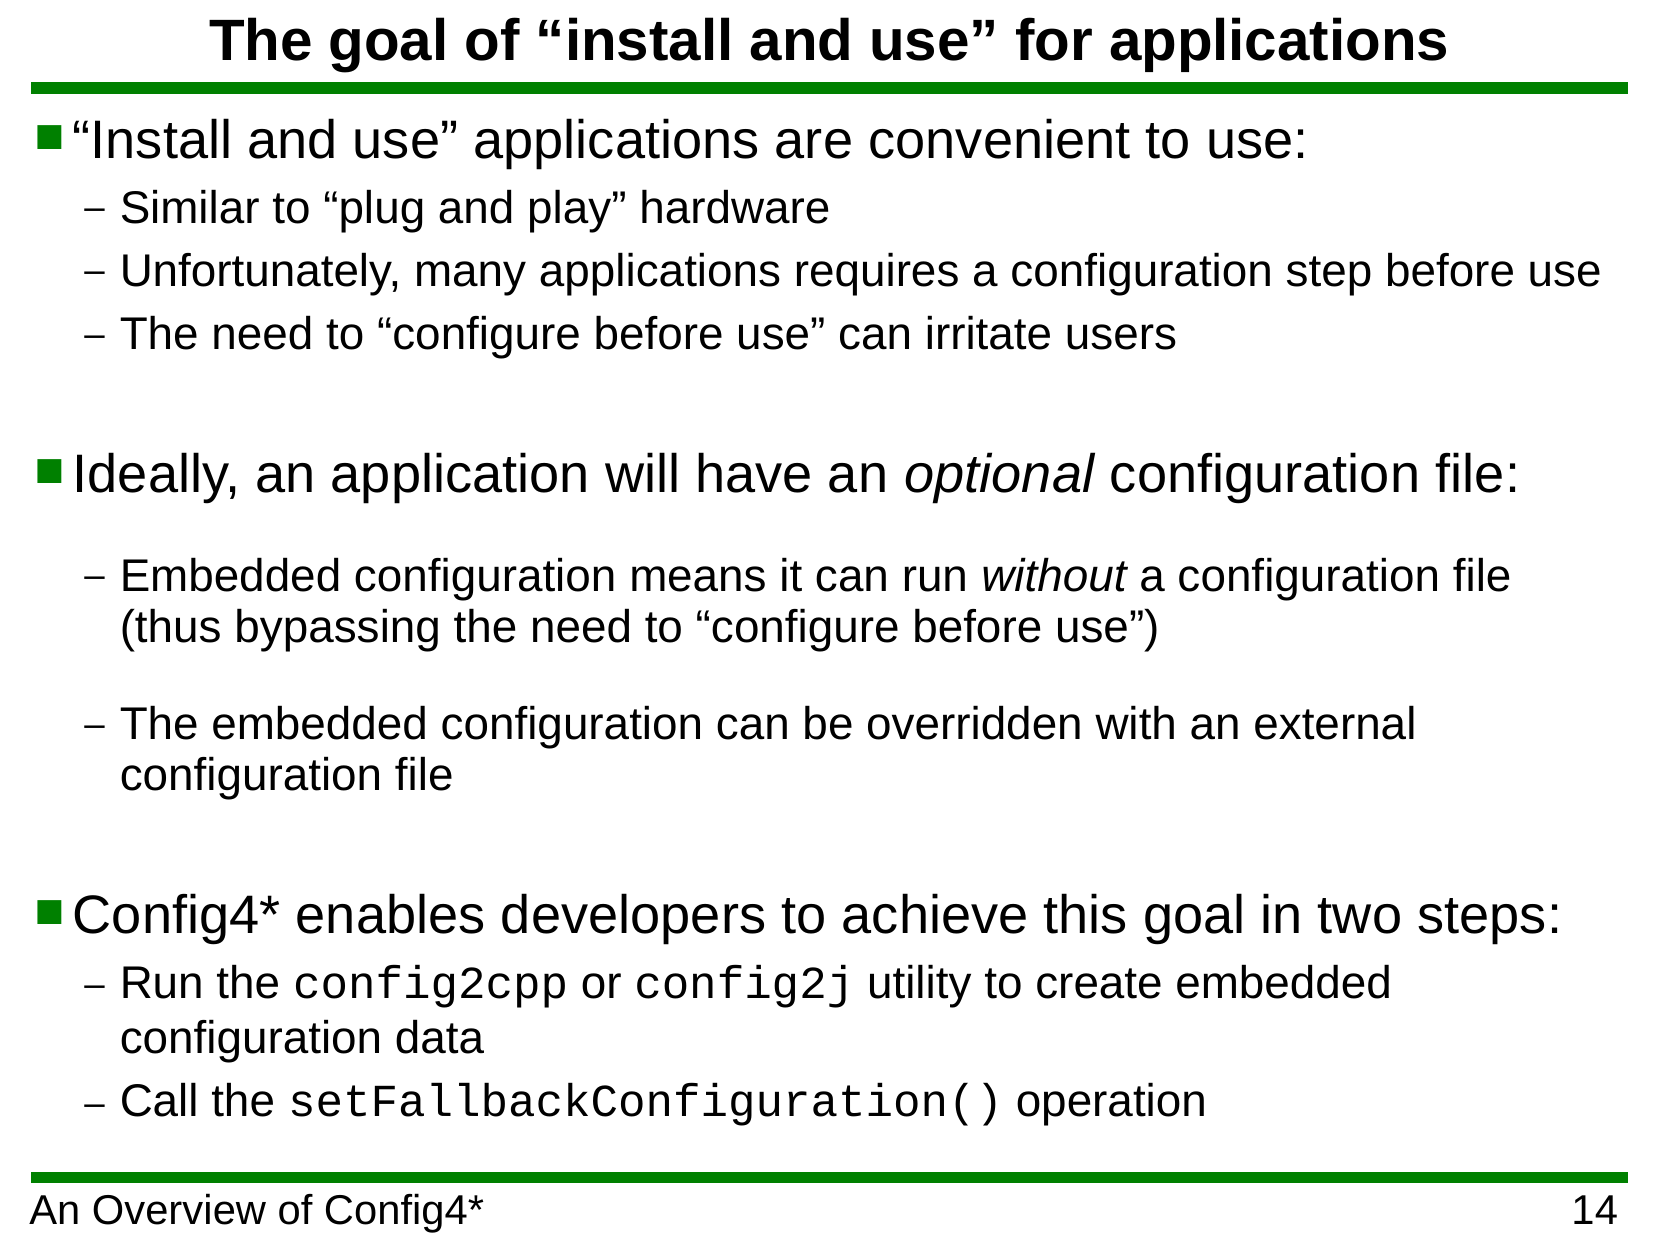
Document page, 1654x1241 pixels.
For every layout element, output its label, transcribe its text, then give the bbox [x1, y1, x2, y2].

title The goal of “install and use” for applications [31, 7, 1629, 73]
list “Install and use” applications are convenient to use: Similar to “plug and play” hardware Unfortunately, many applications requires a configuration step before use The need to “configure before use” can irritate users Ideally, an application will have an optional configuration file: Embedded configuration means it can run without a configuration file (thus bypassing the need to “configure before use”) The embedded configuration can be overridden with an external configuration file Config4* enables developers to achieve this goal in two steps: Run the config2cpp or config2j utility to create embedded configuration data Call the setFallbackConfiguration() operation [31, 109, 1629, 1146]
